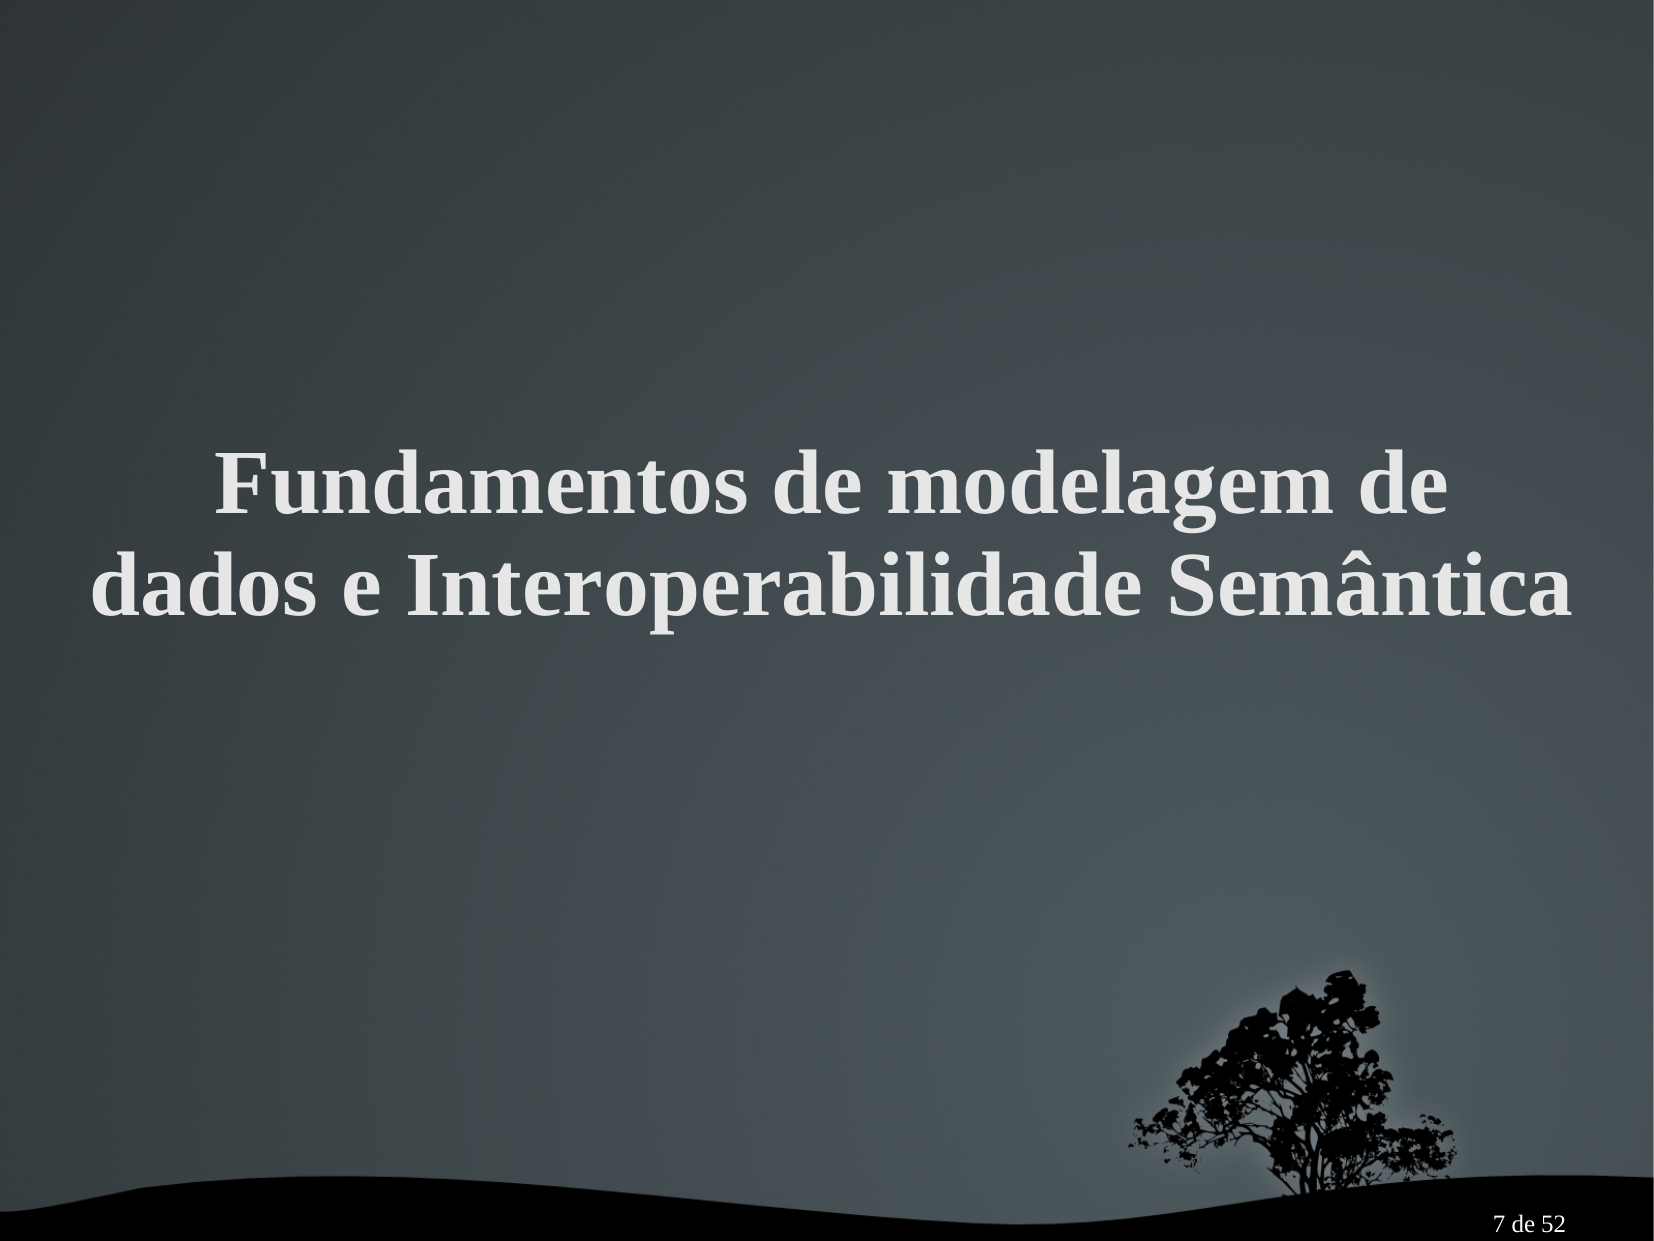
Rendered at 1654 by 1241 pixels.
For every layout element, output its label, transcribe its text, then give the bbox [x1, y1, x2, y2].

title Fundamentos de modelagem de dados e Interoperabilidade Semântica [88, 413, 1577, 653]
picture [0, 0, 1654, 1241]
